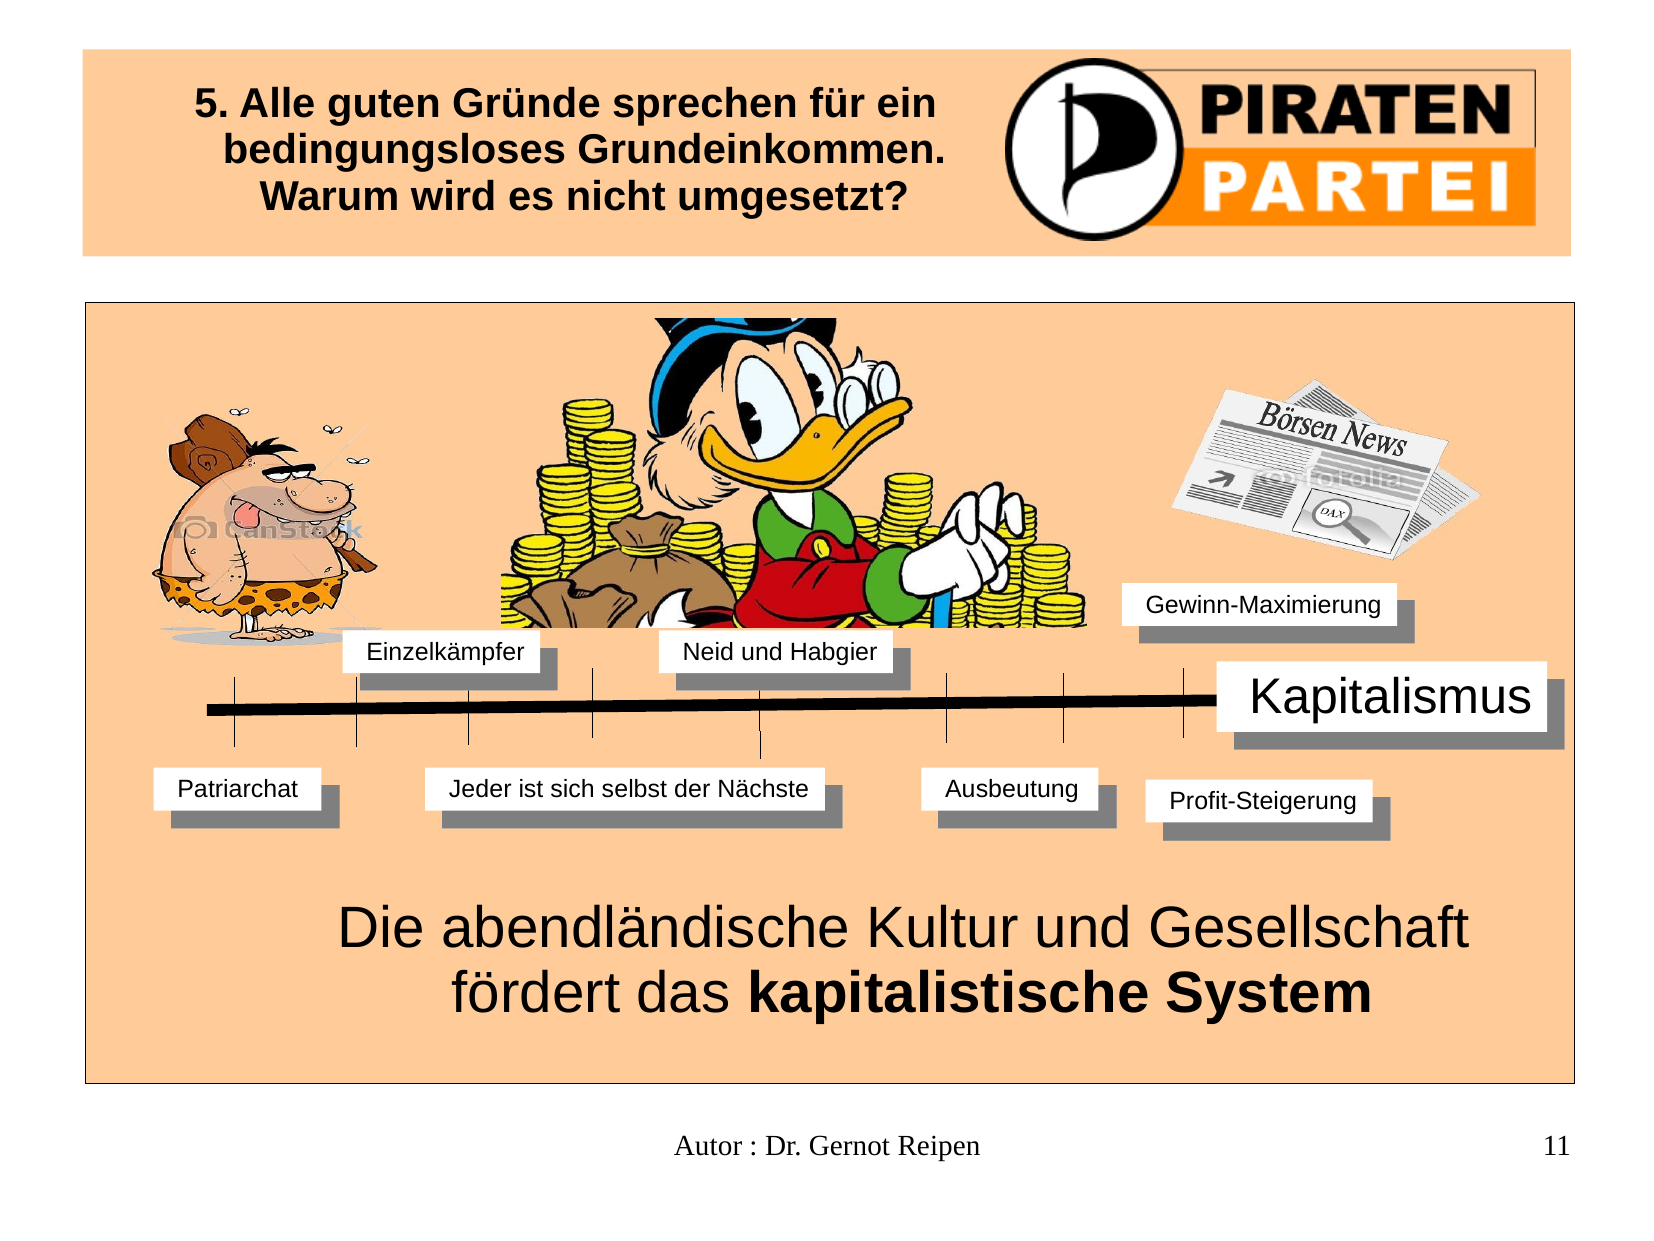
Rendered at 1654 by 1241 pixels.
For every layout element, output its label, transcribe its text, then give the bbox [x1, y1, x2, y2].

text_box Einzelkämpfer [342, 630, 541, 674]
picture [501, 318, 1087, 628]
text_box Jeder ist sich selbst der Nächste [425, 767, 825, 811]
text_box Kapitalismus [1216, 661, 1548, 732]
text_box [85, 302, 1575, 1084]
text_box Die abendländische Kultur und Gesellschaft fördert das kapitalistische System [248, 887, 1540, 1098]
text_box Gewinn-Maximierung [1122, 583, 1397, 626]
title [82, 49, 1571, 257]
picture [146, 406, 390, 650]
picture [1005, 58, 1536, 241]
text_box Neid und Habgier [658, 630, 893, 674]
text_box 5. Alle guten Gründe sprechen für ein bedingungsloses Grundeinkommen. Warum wird es nicht umgesetzt? [112, 52, 982, 247]
picture [1145, 371, 1508, 584]
text_box Ausbeutung [921, 767, 1099, 811]
text_box Profit-Steigerung [1145, 779, 1373, 823]
text_box Patriarchat [153, 767, 322, 811]
